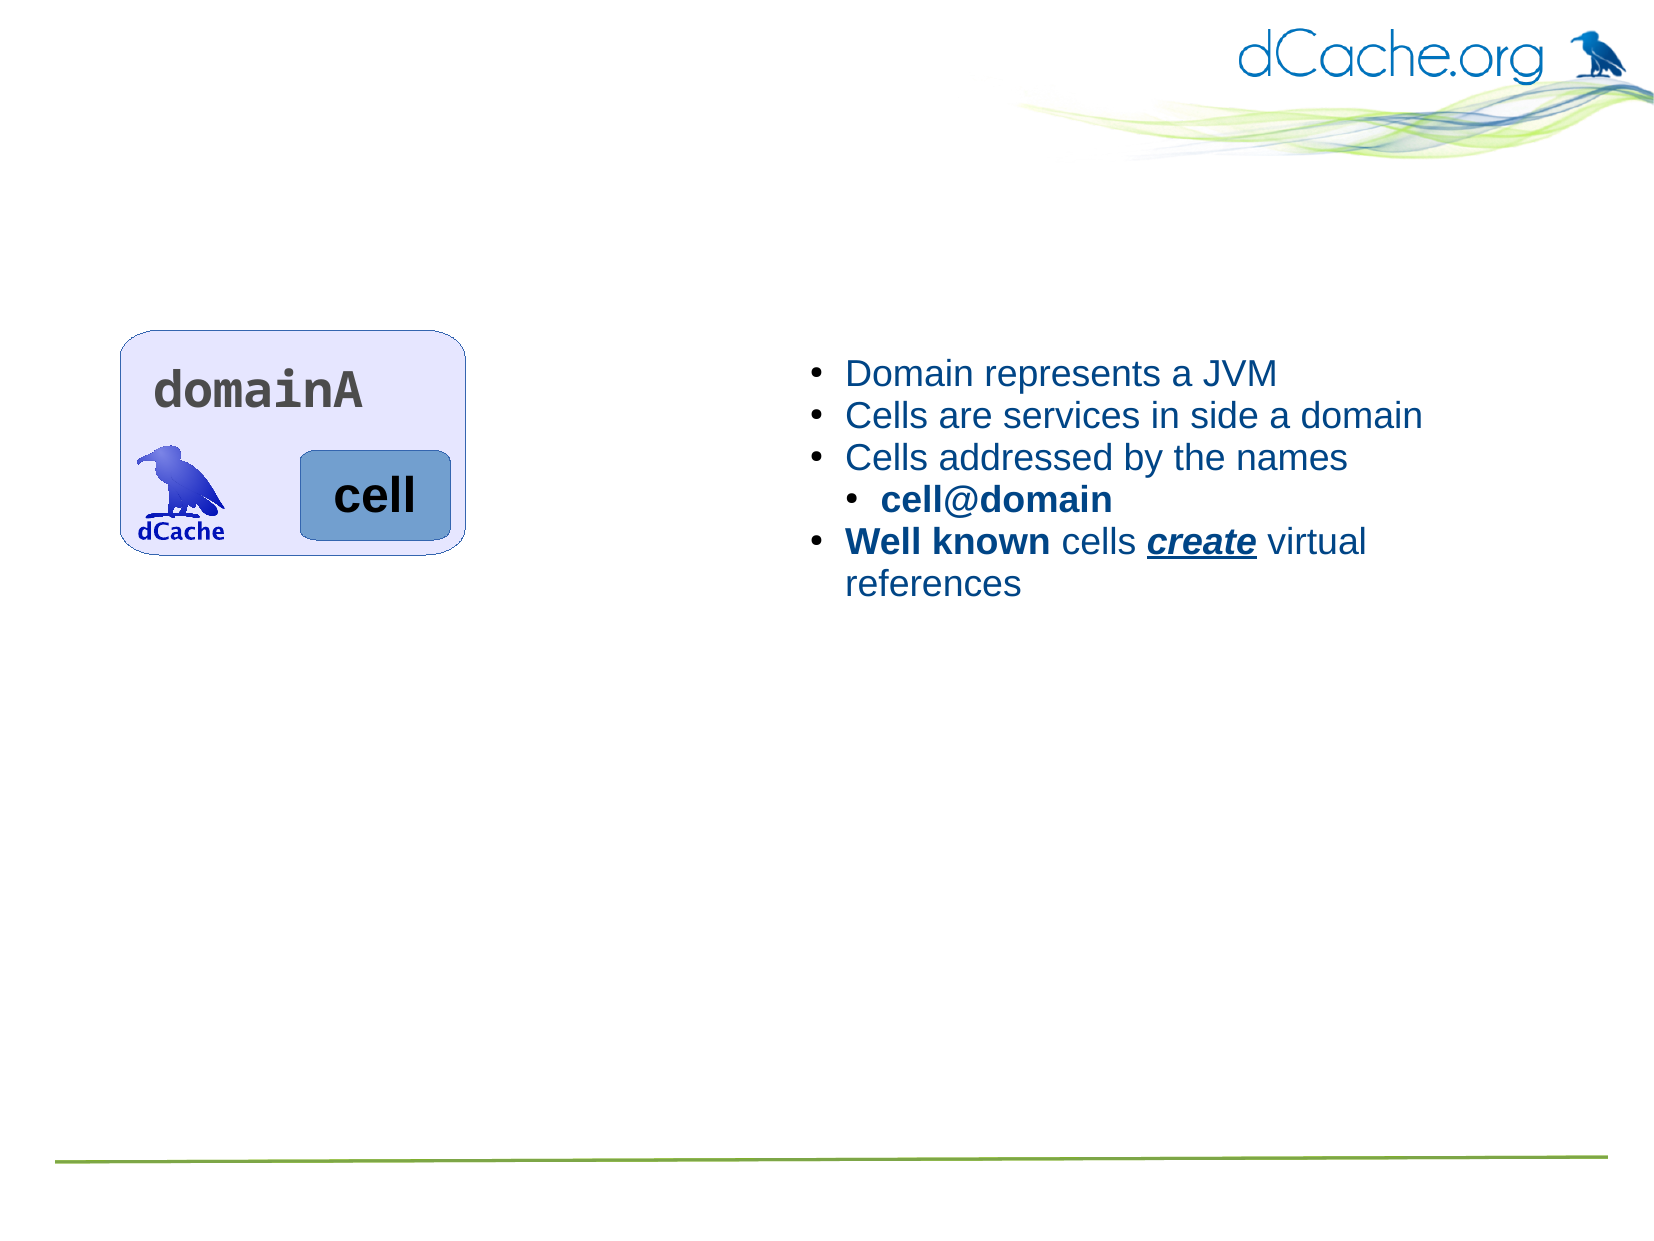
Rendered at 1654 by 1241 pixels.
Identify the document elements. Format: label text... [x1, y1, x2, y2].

picture [956, 16, 1654, 169]
text_box domainA [138, 346, 393, 421]
picture [137, 445, 226, 541]
text_box cell [300, 450, 451, 541]
text_box Domain represents a JVM Cells are services in side a domain Cells addressed by the names cell@domain Well known cells create virtual references [795, 345, 1561, 612]
text_box [120, 330, 466, 556]
